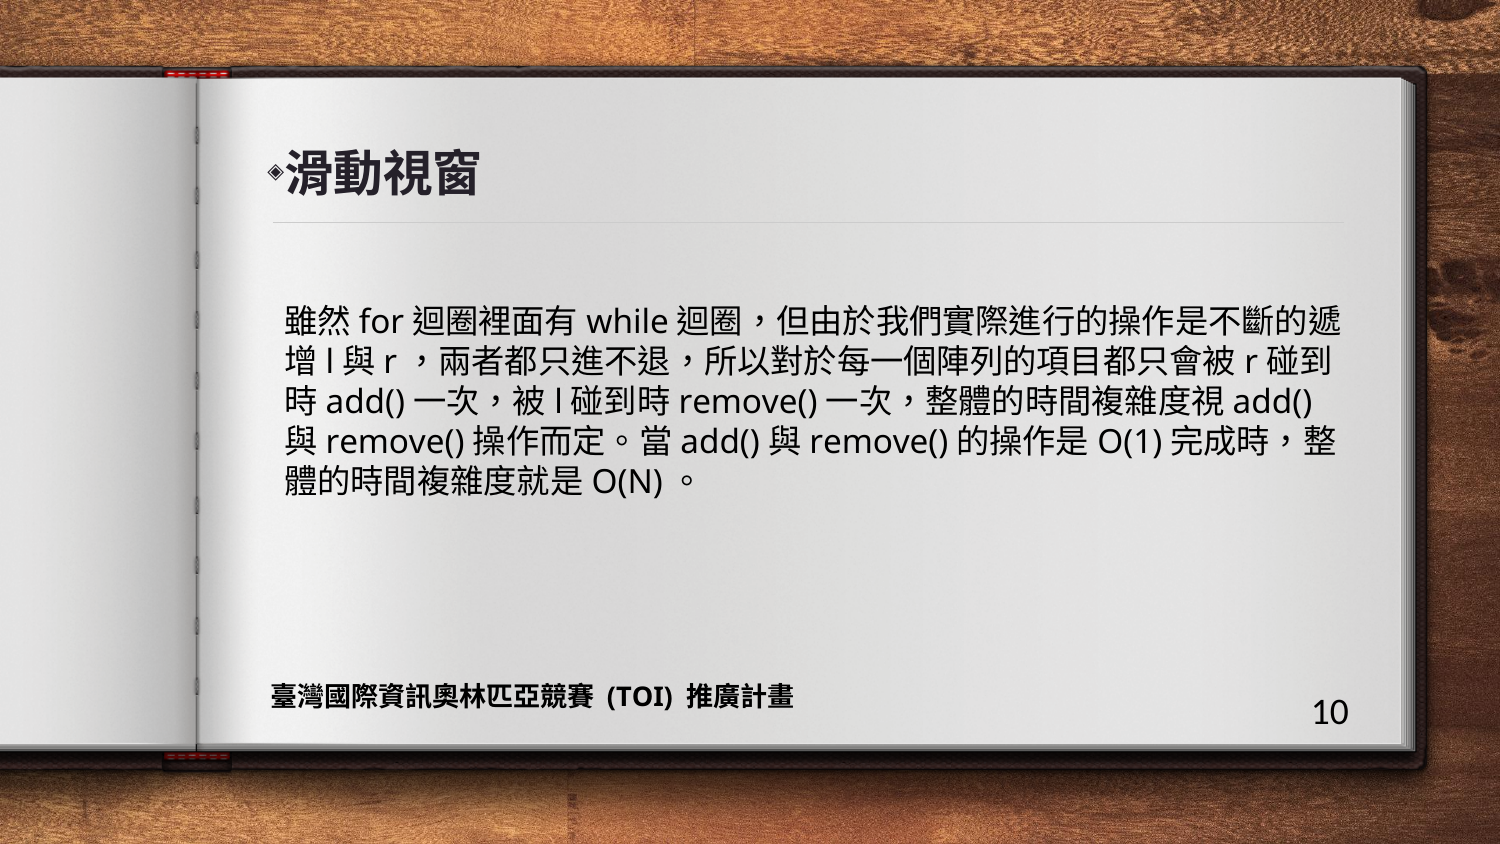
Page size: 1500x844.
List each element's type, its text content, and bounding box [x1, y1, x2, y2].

text_box 雖然for迴圈裡面有while迴圈，但由於我們實際進行的操作是不斷的遞增l與r，兩者都只進不退，所以對於每一個陣列的項目都只會被r碰到時add()一次，被l碰到時remove()一次，整體的時間複雜度視add()與remove()操作而定。當add()與remove()的操作是O(1)完成時，整體的時間複雜度就是O(N)。 [269, 293, 1367, 511]
text_box [1295, 672, 1386, 737]
list 滑動視窗 [252, 126, 1194, 216]
